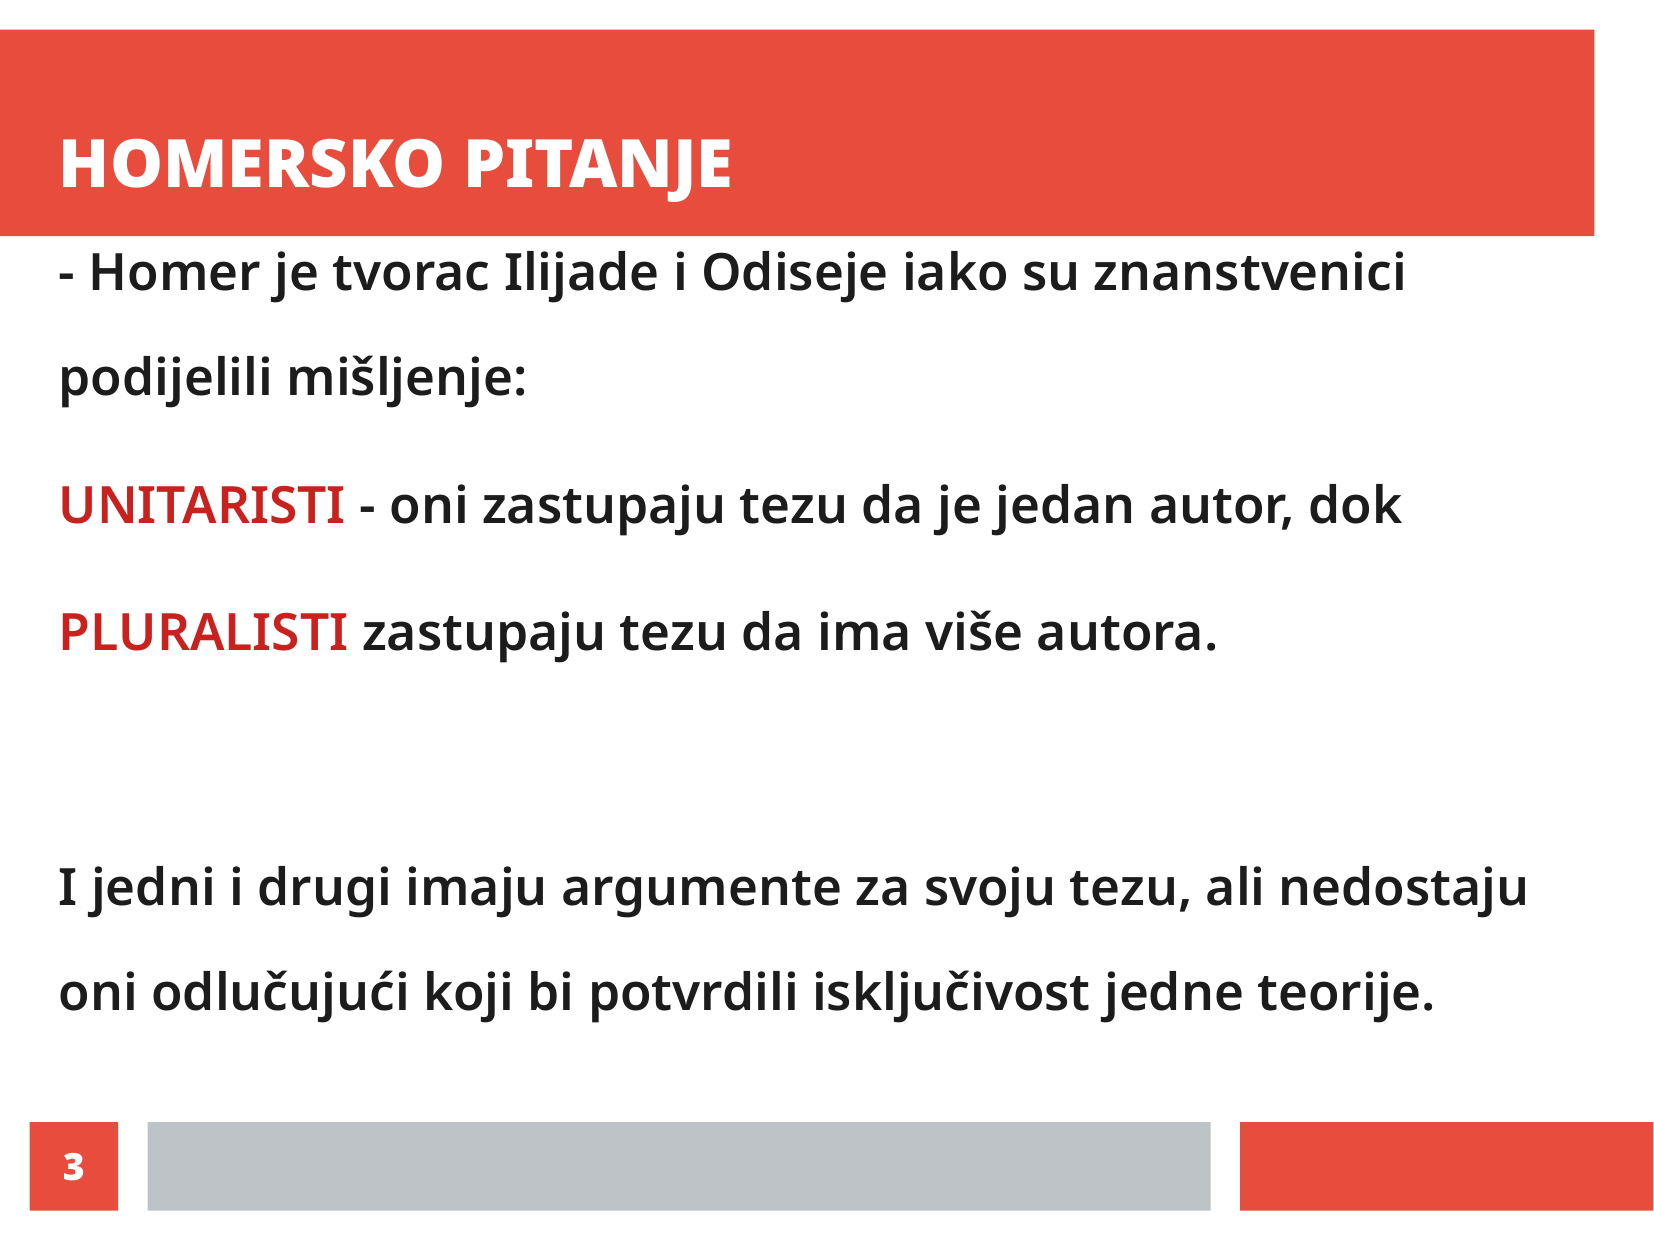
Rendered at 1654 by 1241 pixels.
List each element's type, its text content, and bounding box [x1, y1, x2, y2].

title HOMERSKO PITANJE [59, 59, 1595, 207]
list - Homer je tvorac Ilijade i Odiseje iako su znanstvenici podijelili mišljenje: UNITARISTI - oni zastupaju tezu da je jedan autor, dok PLURALISTI zastupaju tezu da ima više autora. I jedni i drugi imaju argumente za svoju tezu, ali nedostaju oni odlučujući koji bi potvrdili isključivost jedne teorije. [59, 200, 1565, 1093]
